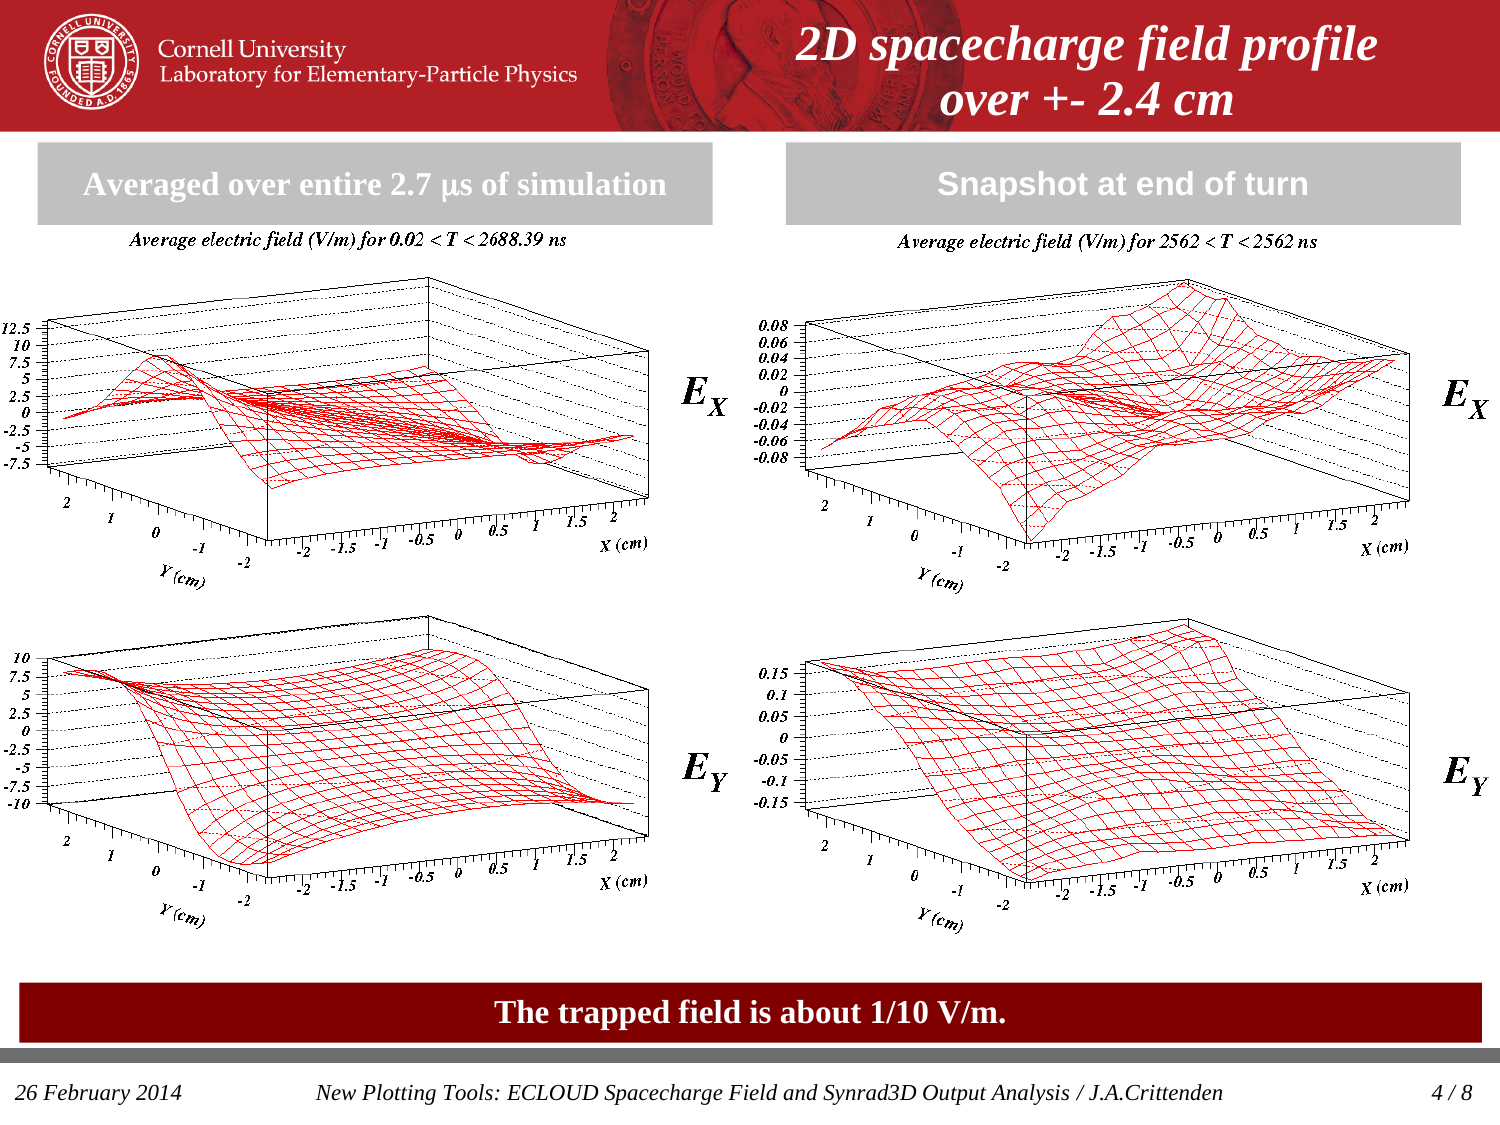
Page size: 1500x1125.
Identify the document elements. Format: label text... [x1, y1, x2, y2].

picture [750, 226, 1500, 947]
text_box Averaged over entire 2.7 ms of simulation [37, 142, 713, 225]
picture [0, 0, 1500, 132]
text_box The trapped field is about 1/10 V/m. [19, 982, 1482, 1043]
title 2D spacecharge field profile over +- 2.4 cm [675, 7, 1500, 136]
text_box Snapshot at end of turn [785, 142, 1461, 225]
picture [0, 226, 739, 947]
